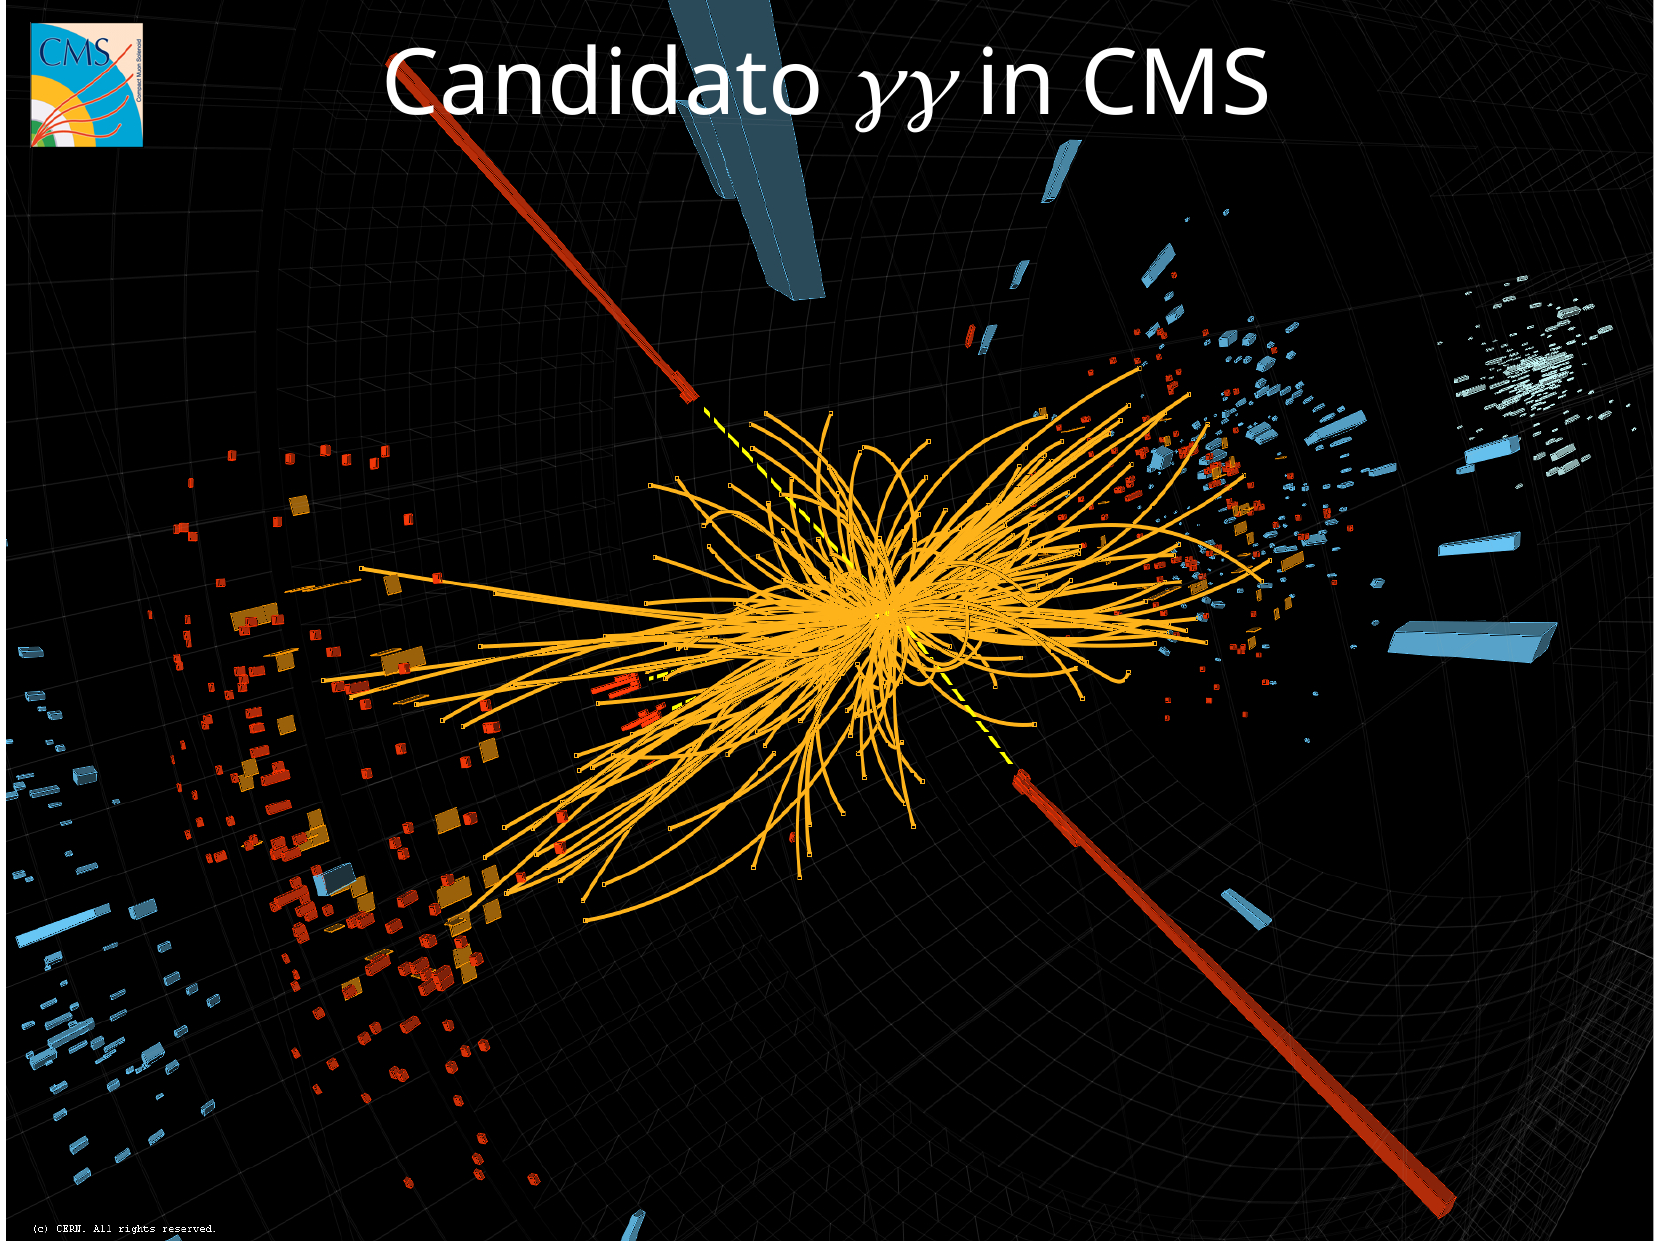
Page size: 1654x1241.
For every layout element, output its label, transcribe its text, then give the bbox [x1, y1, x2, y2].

picture [6, 0, 1654, 1241]
title Candidato gg in CMS [41, 8, 1613, 151]
